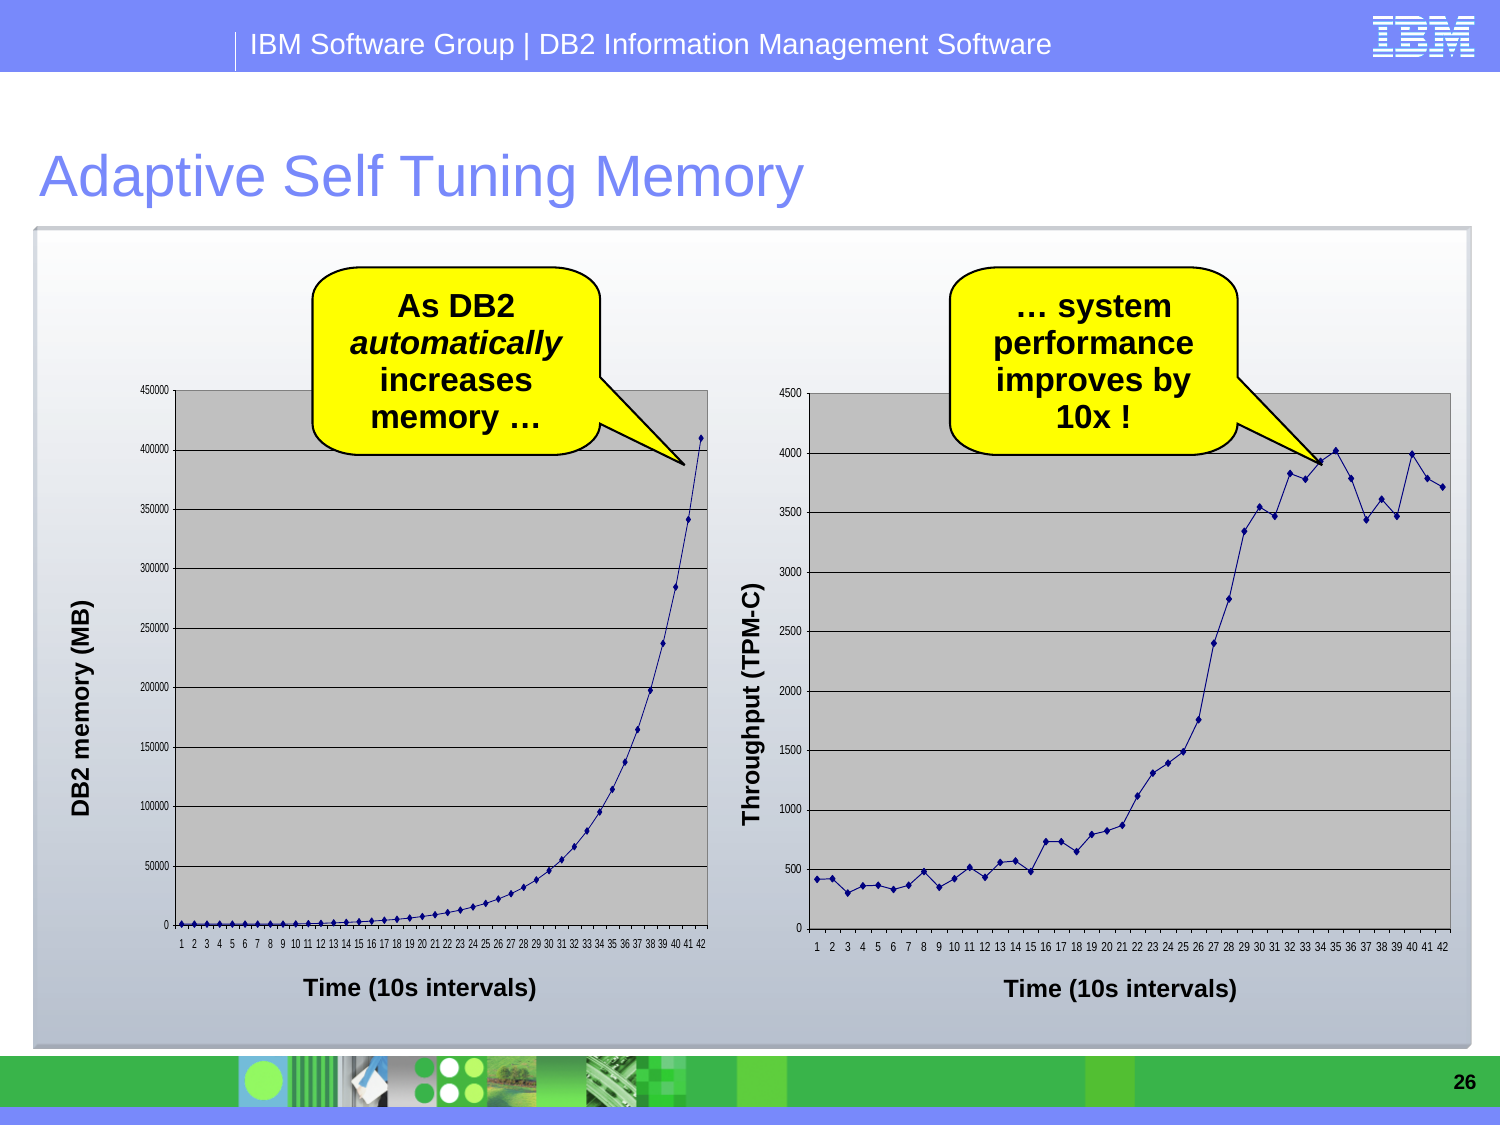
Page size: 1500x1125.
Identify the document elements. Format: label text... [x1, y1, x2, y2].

picture [0, 1056, 1500, 1107]
text_box Throughput (TPM-C) [729, 442, 773, 968]
text_box [765, 367, 1463, 974]
title Adaptive Self Tuning Memory [24, 139, 1378, 218]
text_box Time (10s intervals) [858, 967, 1384, 1011]
text_box As DB2 automatically increases memory … [312, 267, 685, 466]
text_box DB2 memory (MB) [58, 446, 102, 972]
text_box [128, 364, 718, 971]
text_box … system performance improves by 10x ! [950, 267, 1323, 466]
text_box Time (10s intervals) [157, 966, 683, 1010]
